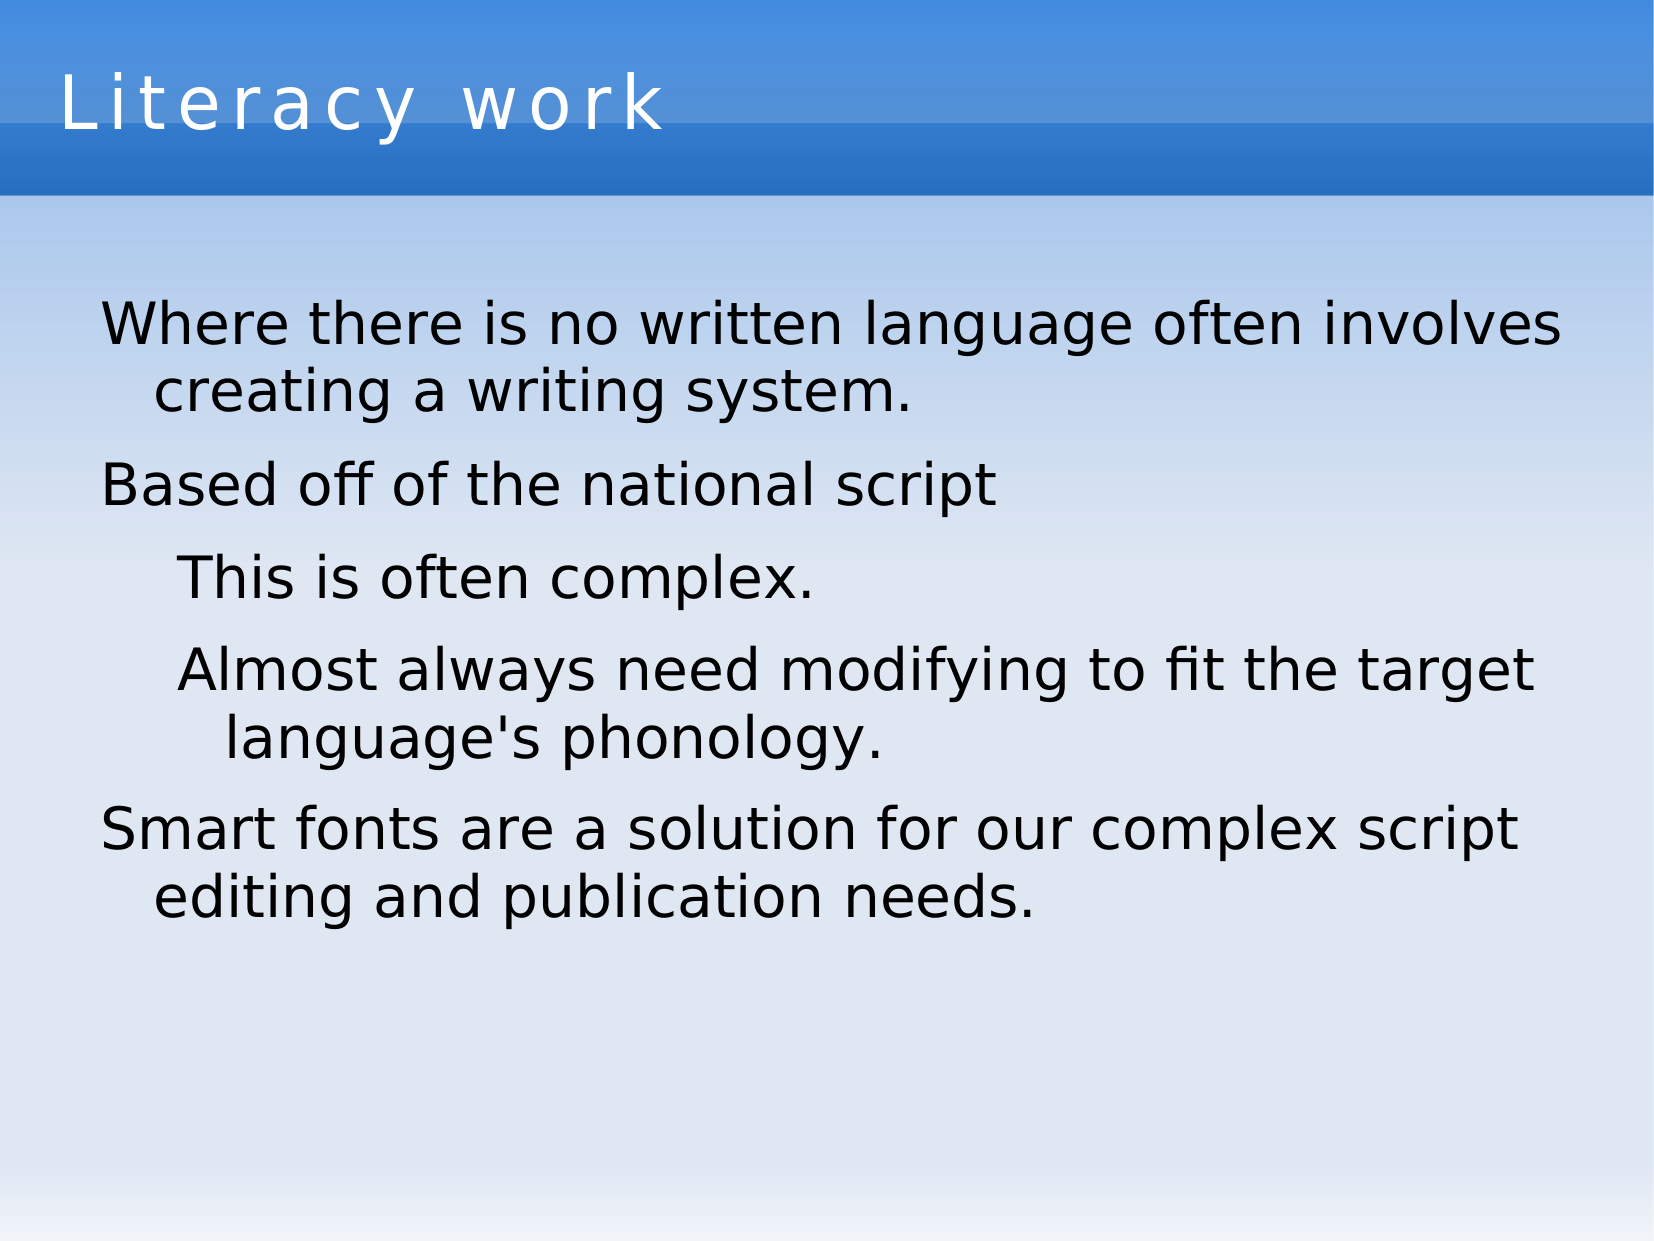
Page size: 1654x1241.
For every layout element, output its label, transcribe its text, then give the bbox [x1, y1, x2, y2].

picture [0, 0, 1654, 1241]
list Where there is no written language often involves creating a writing system. Based off of the national script This is often complex. Almost always need modifying to fit the target language's phonology. Smart fonts are a solution for our complex script editing and publication needs. [82, 290, 1571, 1109]
title Literacy work [59, 29, 1270, 178]
